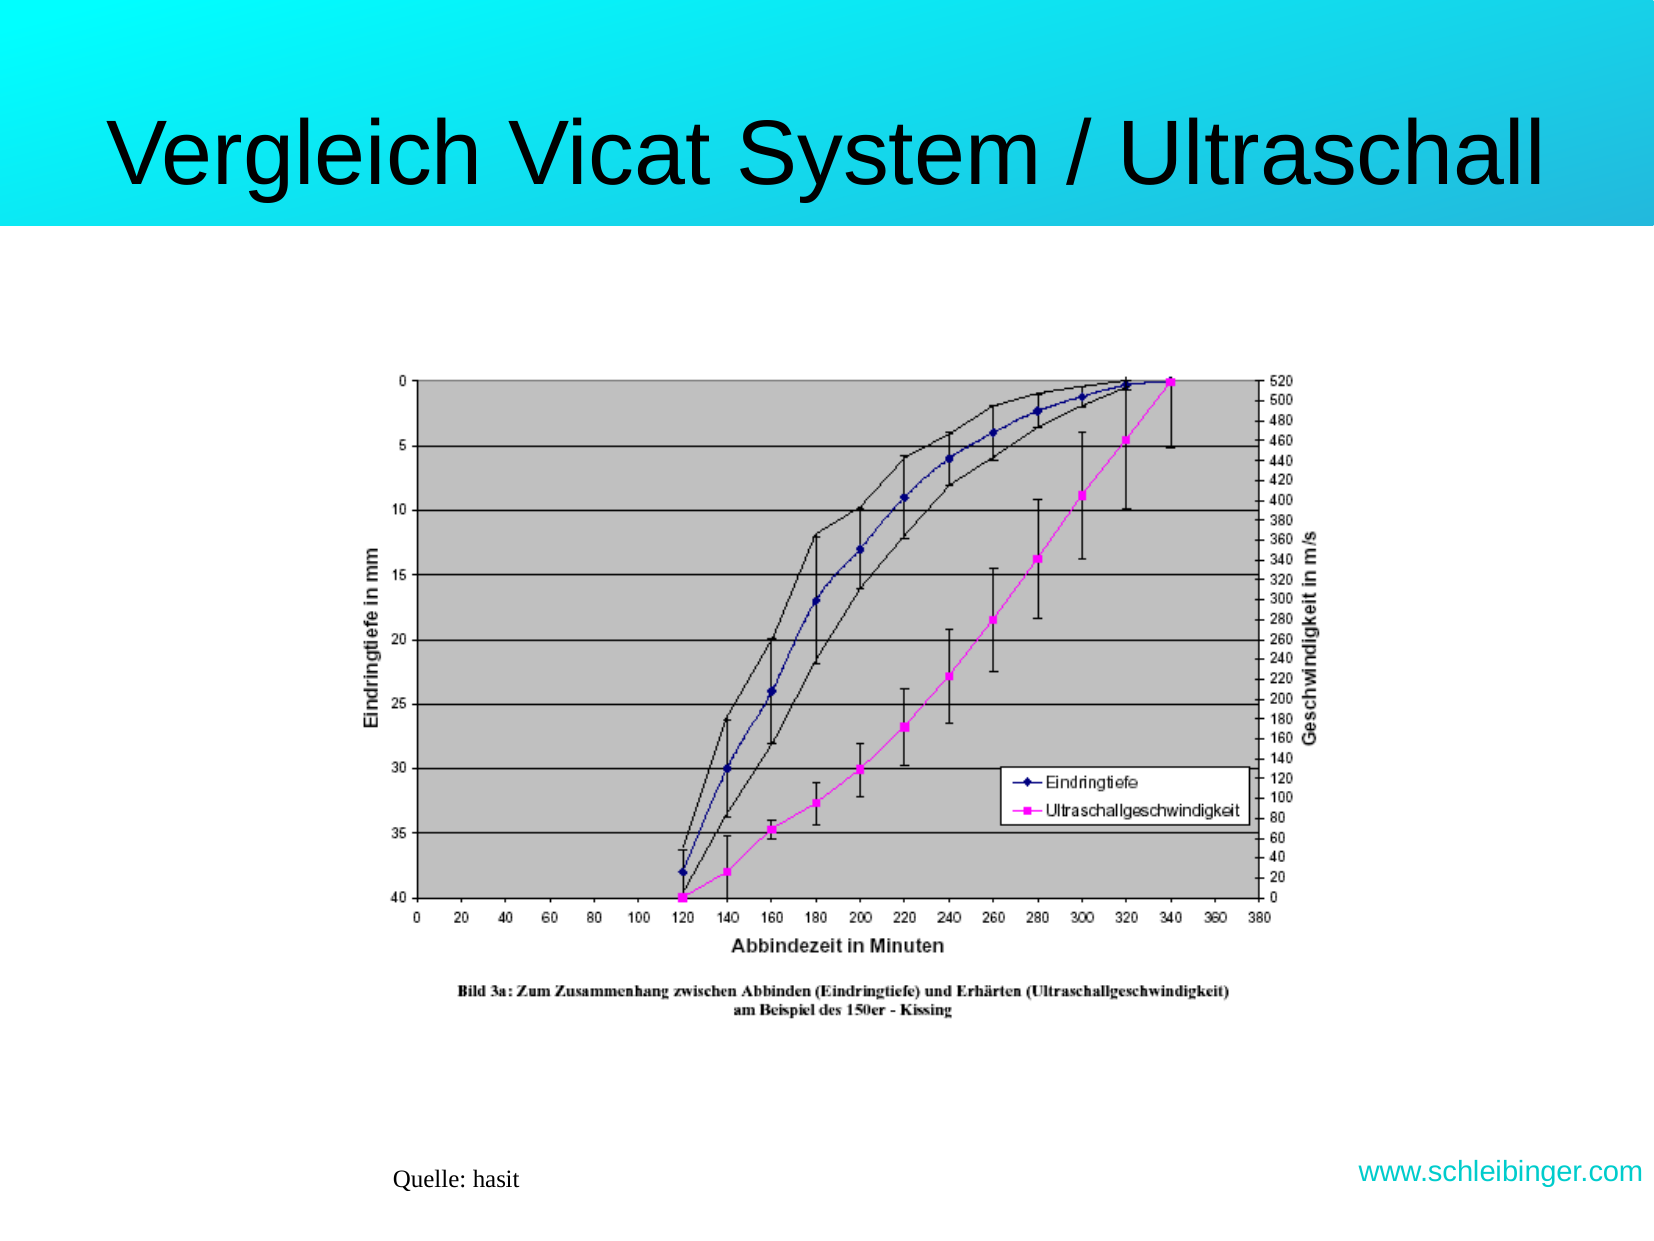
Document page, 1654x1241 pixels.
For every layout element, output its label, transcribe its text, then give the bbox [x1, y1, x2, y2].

title Vergleich Vicat System / Ultraschall [82, 49, 1571, 257]
text_box Quelle: hasit [392, 1164, 521, 1193]
picture [317, 366, 1335, 1020]
